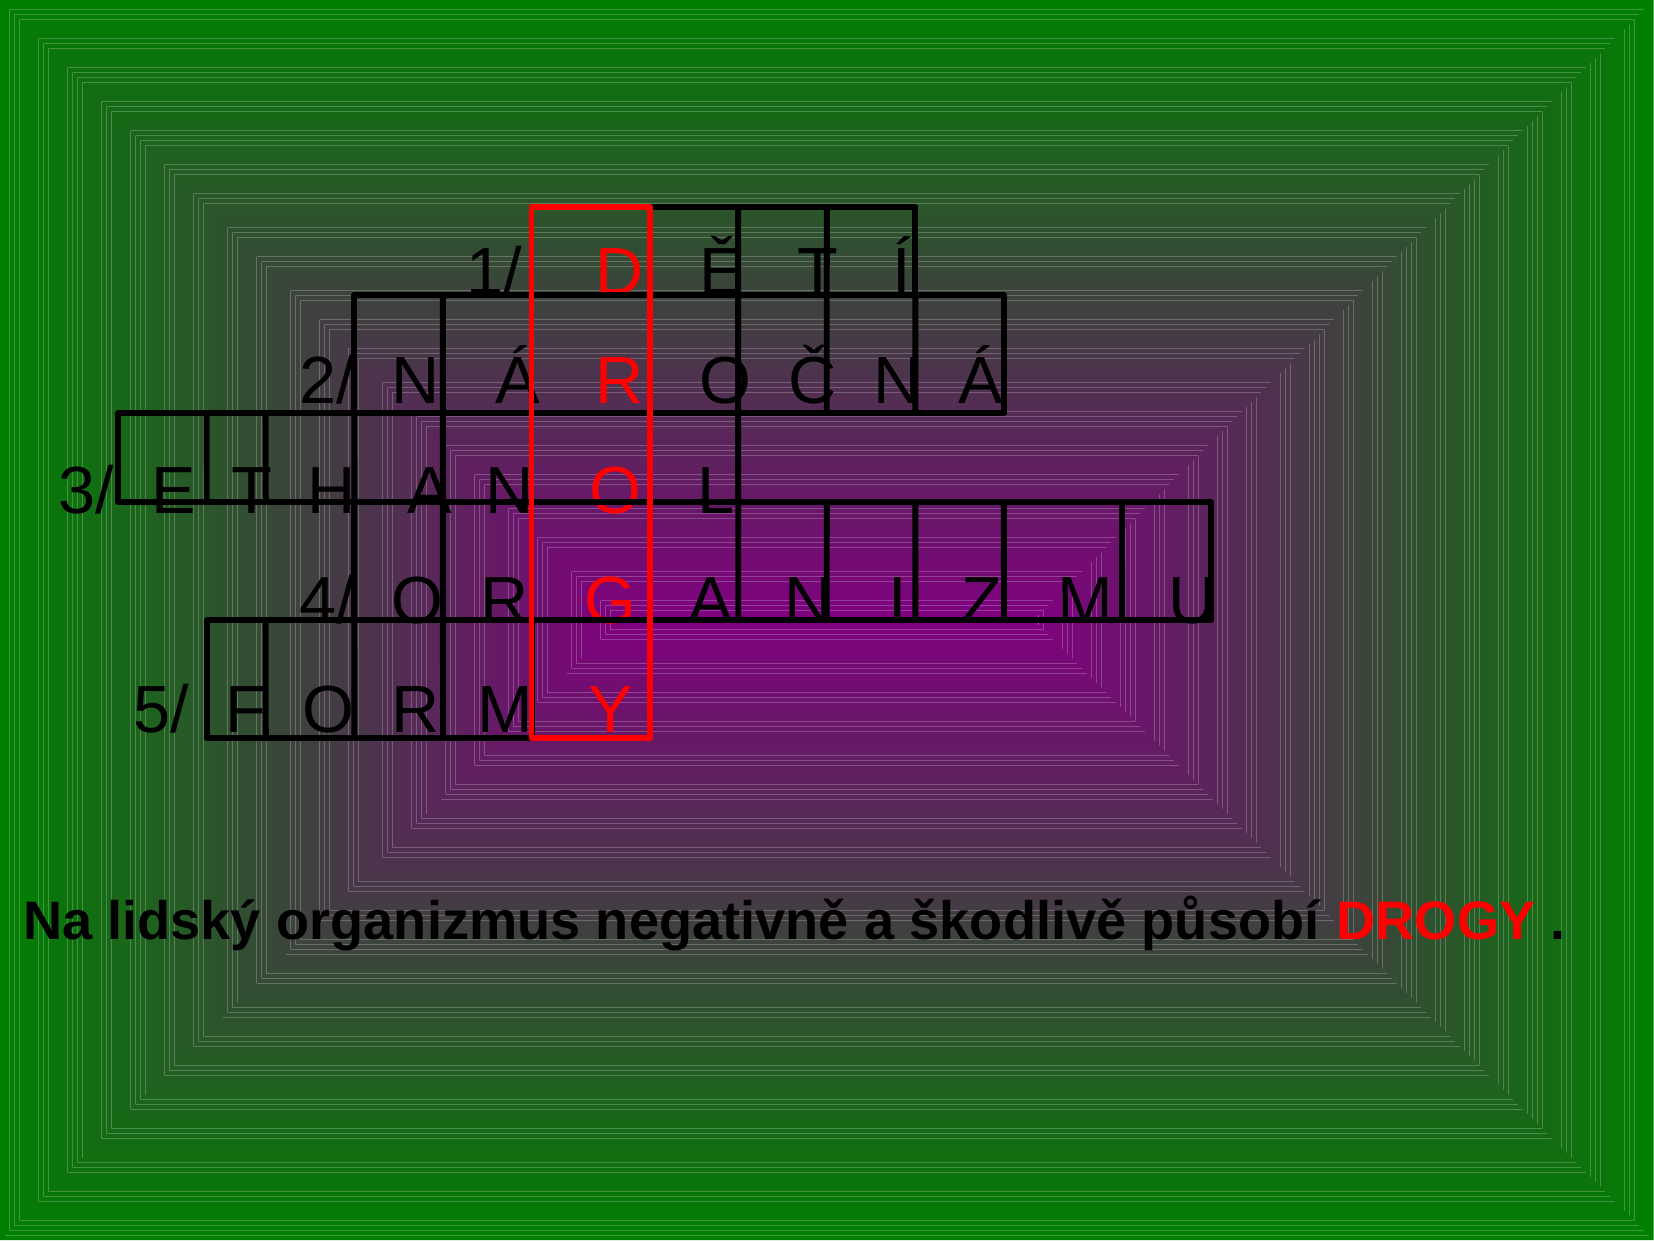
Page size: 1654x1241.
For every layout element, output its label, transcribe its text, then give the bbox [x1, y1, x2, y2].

list 1/ D Ě T Í 2/ N Á R O Č N Á 3/ E T H A N O L 4/ O R G A N I Z M U 5/ F O R M Y [0, 118, 1241, 937]
text_box Na lidský organizmus negativně a škodlivě působí DROGY . [23, 885, 1631, 948]
